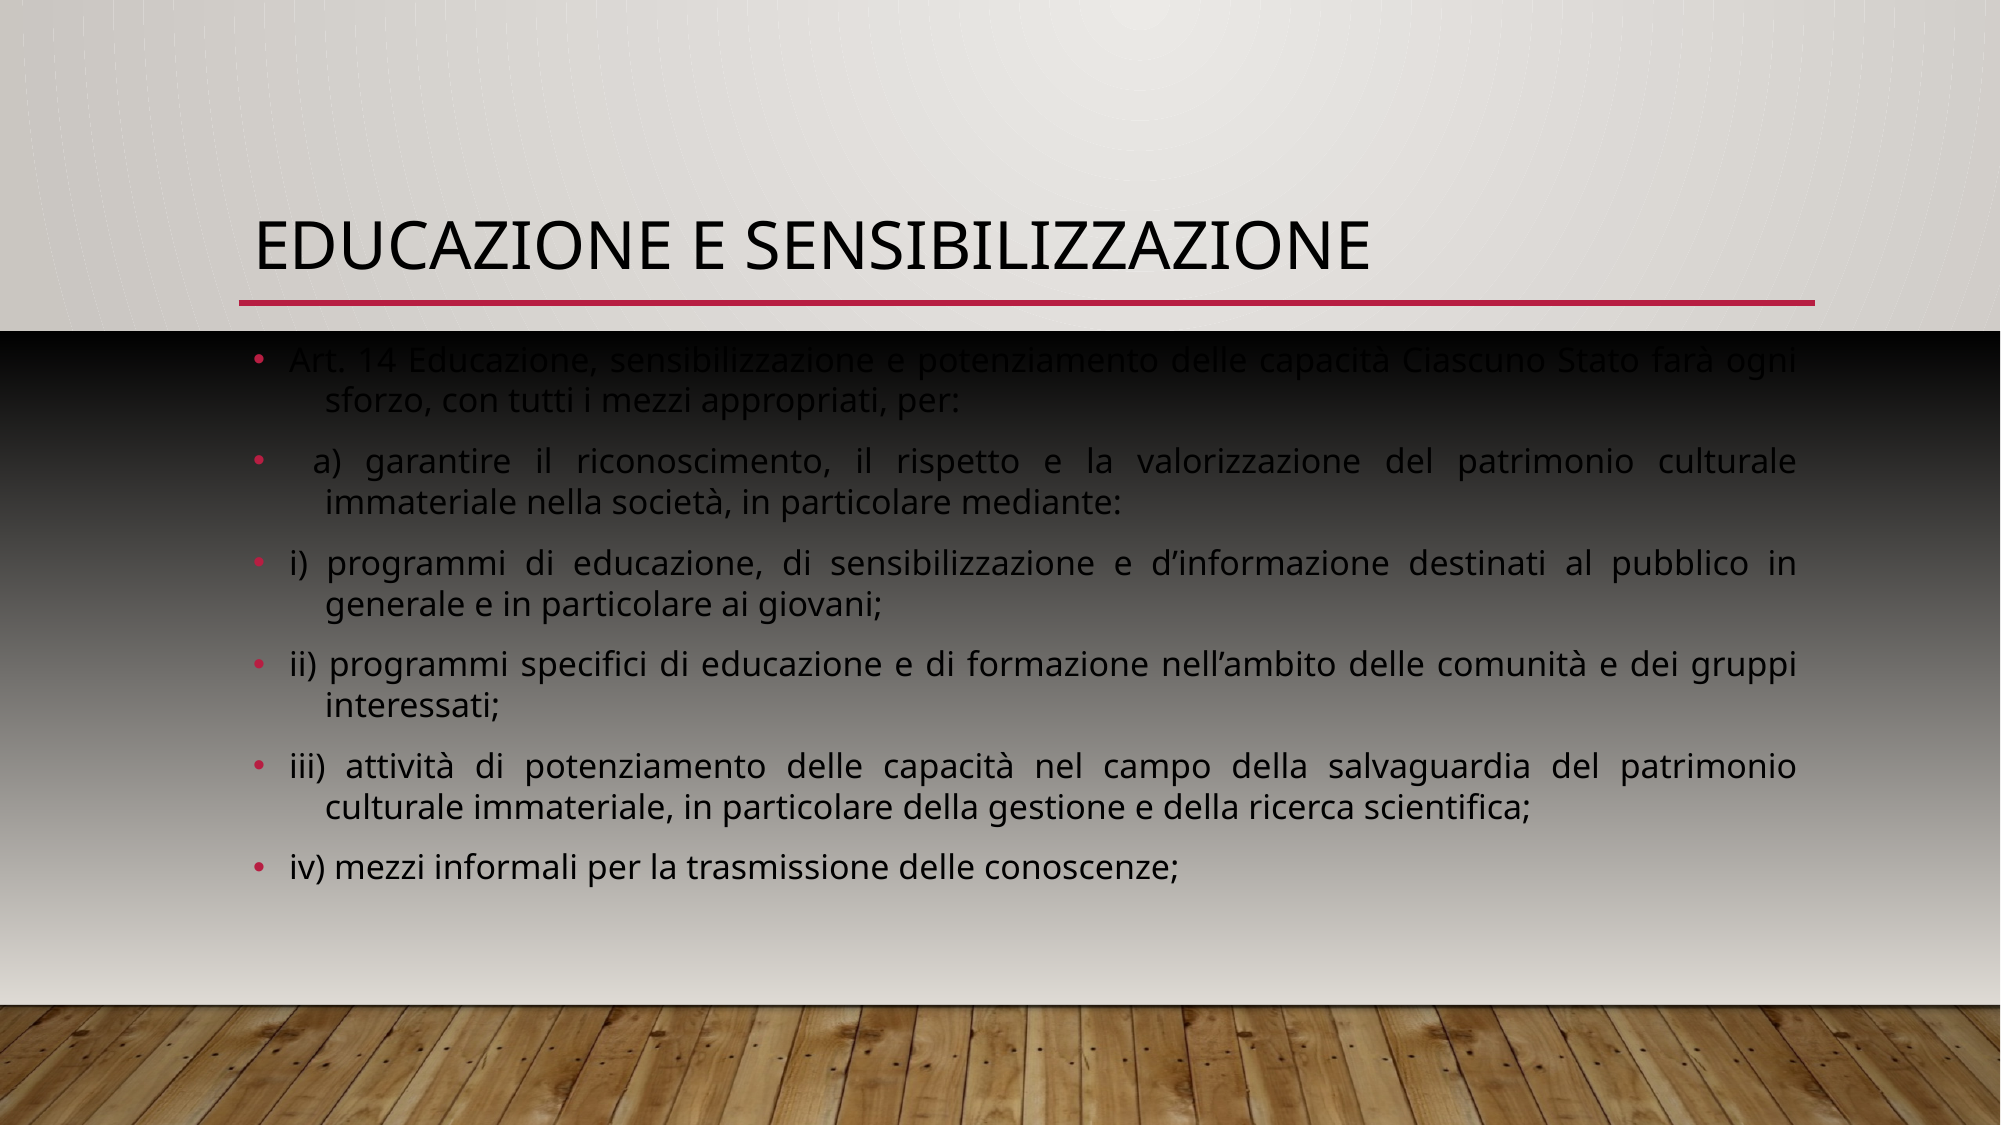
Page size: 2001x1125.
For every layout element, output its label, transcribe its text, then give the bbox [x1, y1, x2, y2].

title Educazione e sensibilizzazione [238, 131, 1814, 305]
list Art. 14 Educazione, sensibilizzazione e potenziamento delle capacità Ciascuno Stato farà ogni sforzo, con tutti i mezzi appropriati, per: a) garantire il riconoscimento, il rispetto e la valorizzazione del patrimonio culturale immateriale nella società, in particolare mediante: i) programmi di educazione, di sensibilizzazione e d’informazione destinati al pubblico in generale e in particolare ai giovani; ii) programmi specifici di educazione e di formazione nell’ambito delle comunità e dei gruppi interessati; iii) attività di potenziamento delle capacità nel campo della salvaguardia del patrimonio culturale immateriale, in particolare della gestione e della ricerca scientifica; iv) mezzi informali per la trasmissione delle conoscenze; [238, 330, 1814, 897]
